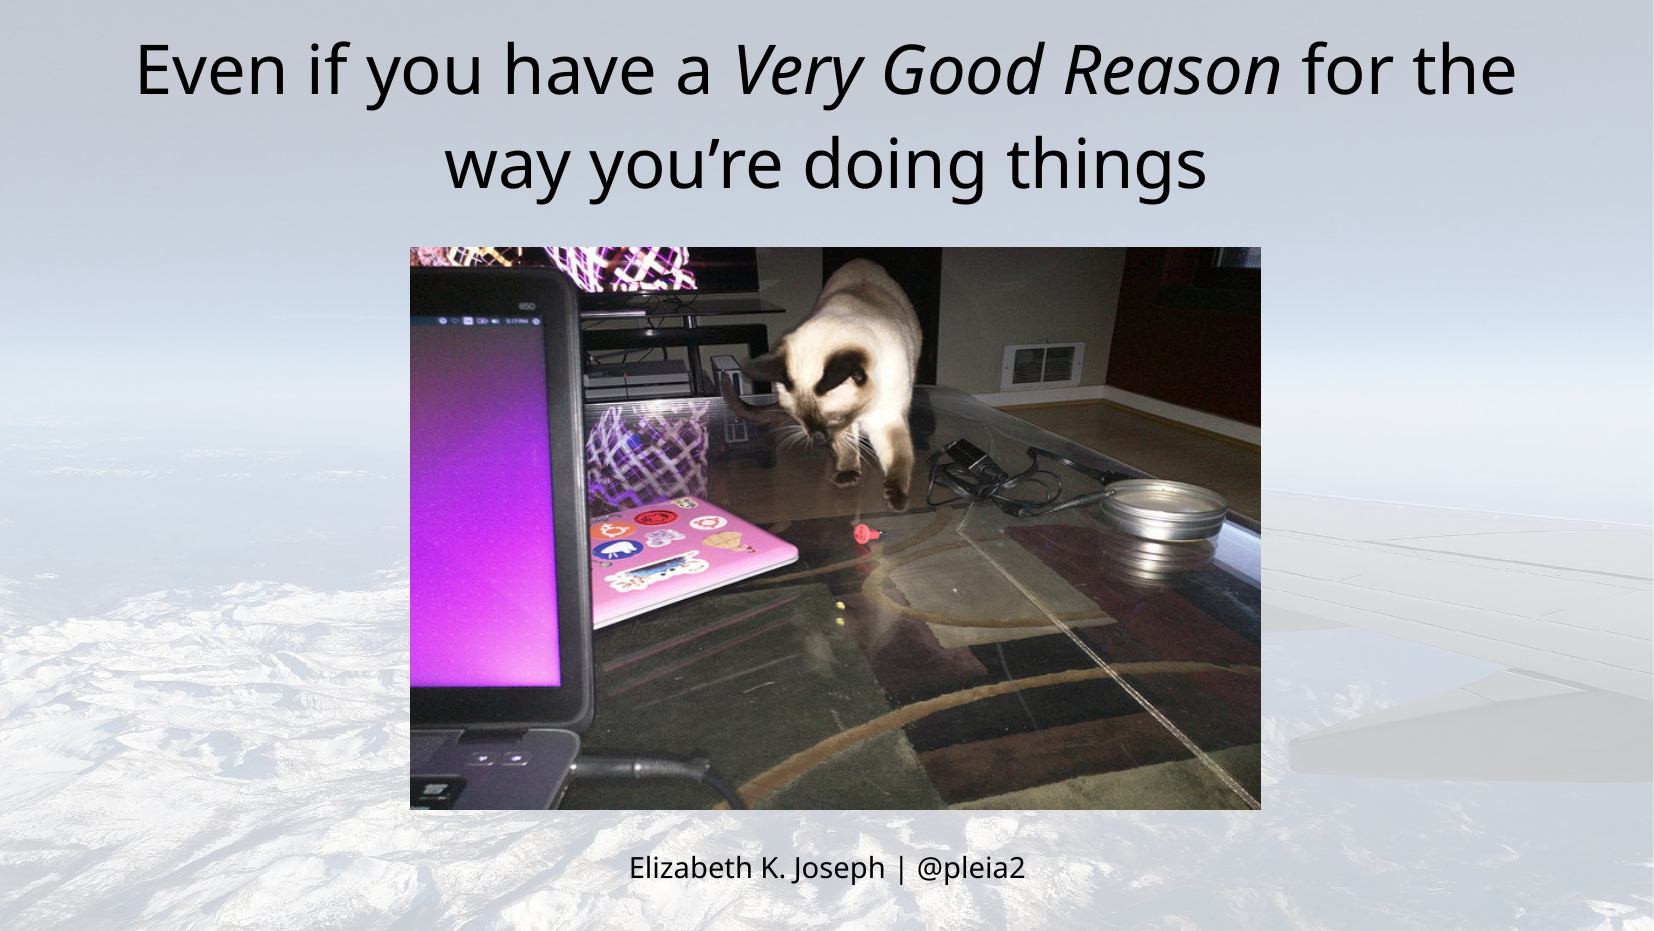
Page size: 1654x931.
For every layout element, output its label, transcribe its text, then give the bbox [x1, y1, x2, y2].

title Even if you have a Very Good Reason for the way you’re doing things [82, 37, 1571, 193]
picture [0, 0, 1654, 931]
